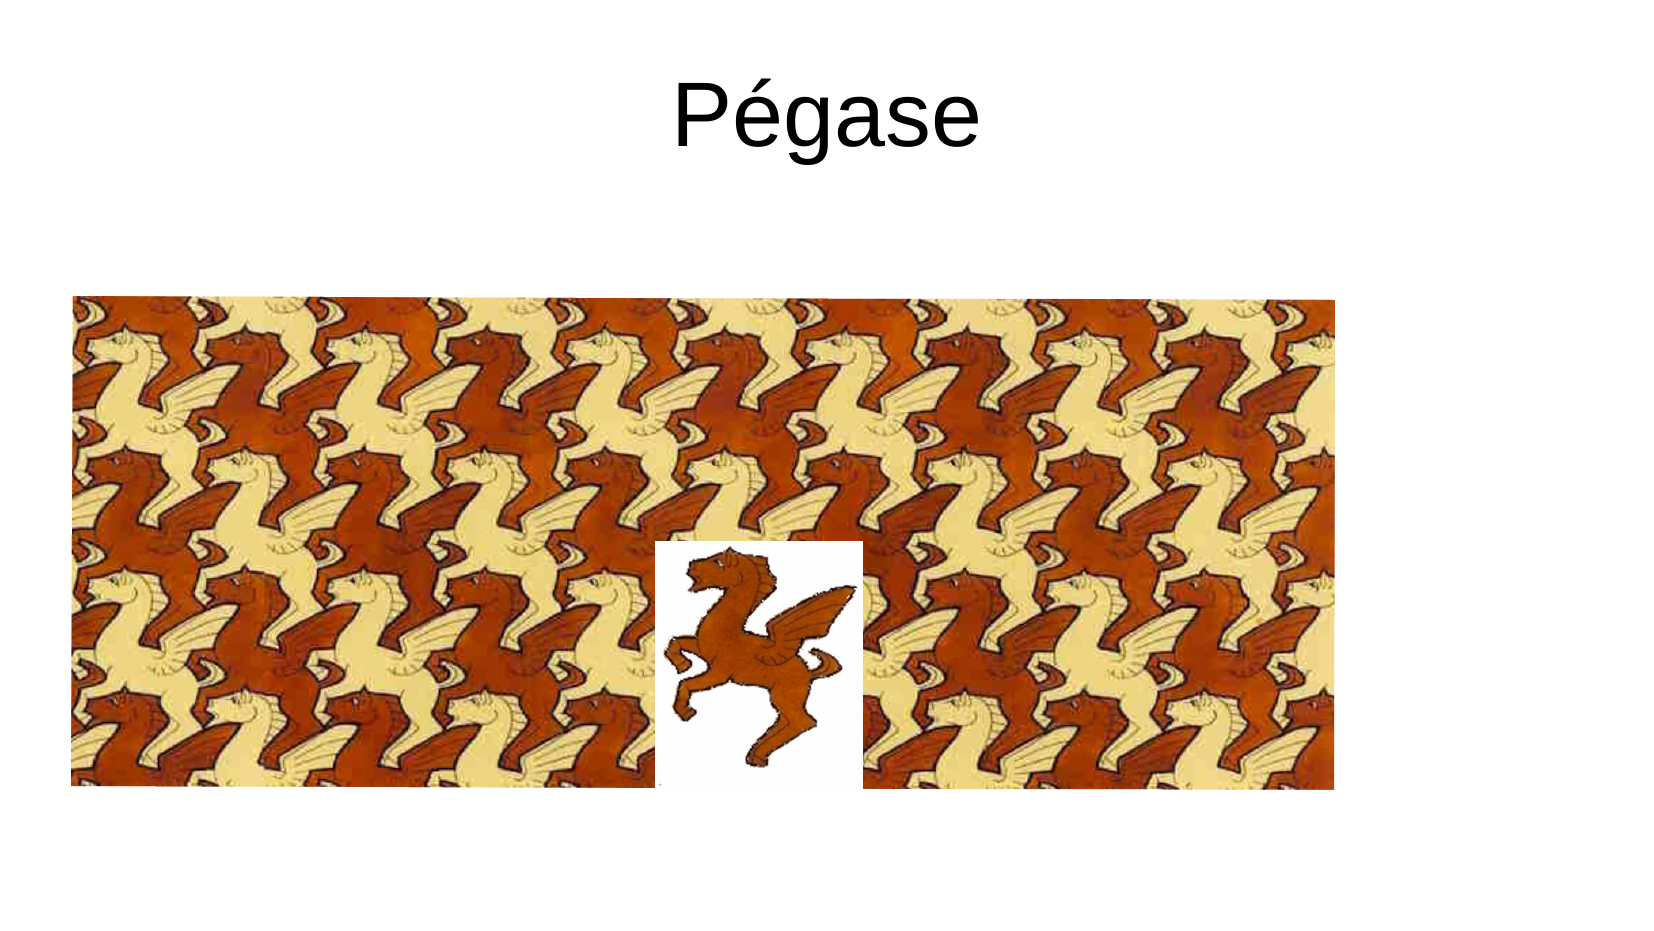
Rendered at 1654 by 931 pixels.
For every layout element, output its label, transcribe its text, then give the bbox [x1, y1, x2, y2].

picture [70, 295, 1335, 791]
title Pégase [82, 37, 1571, 193]
